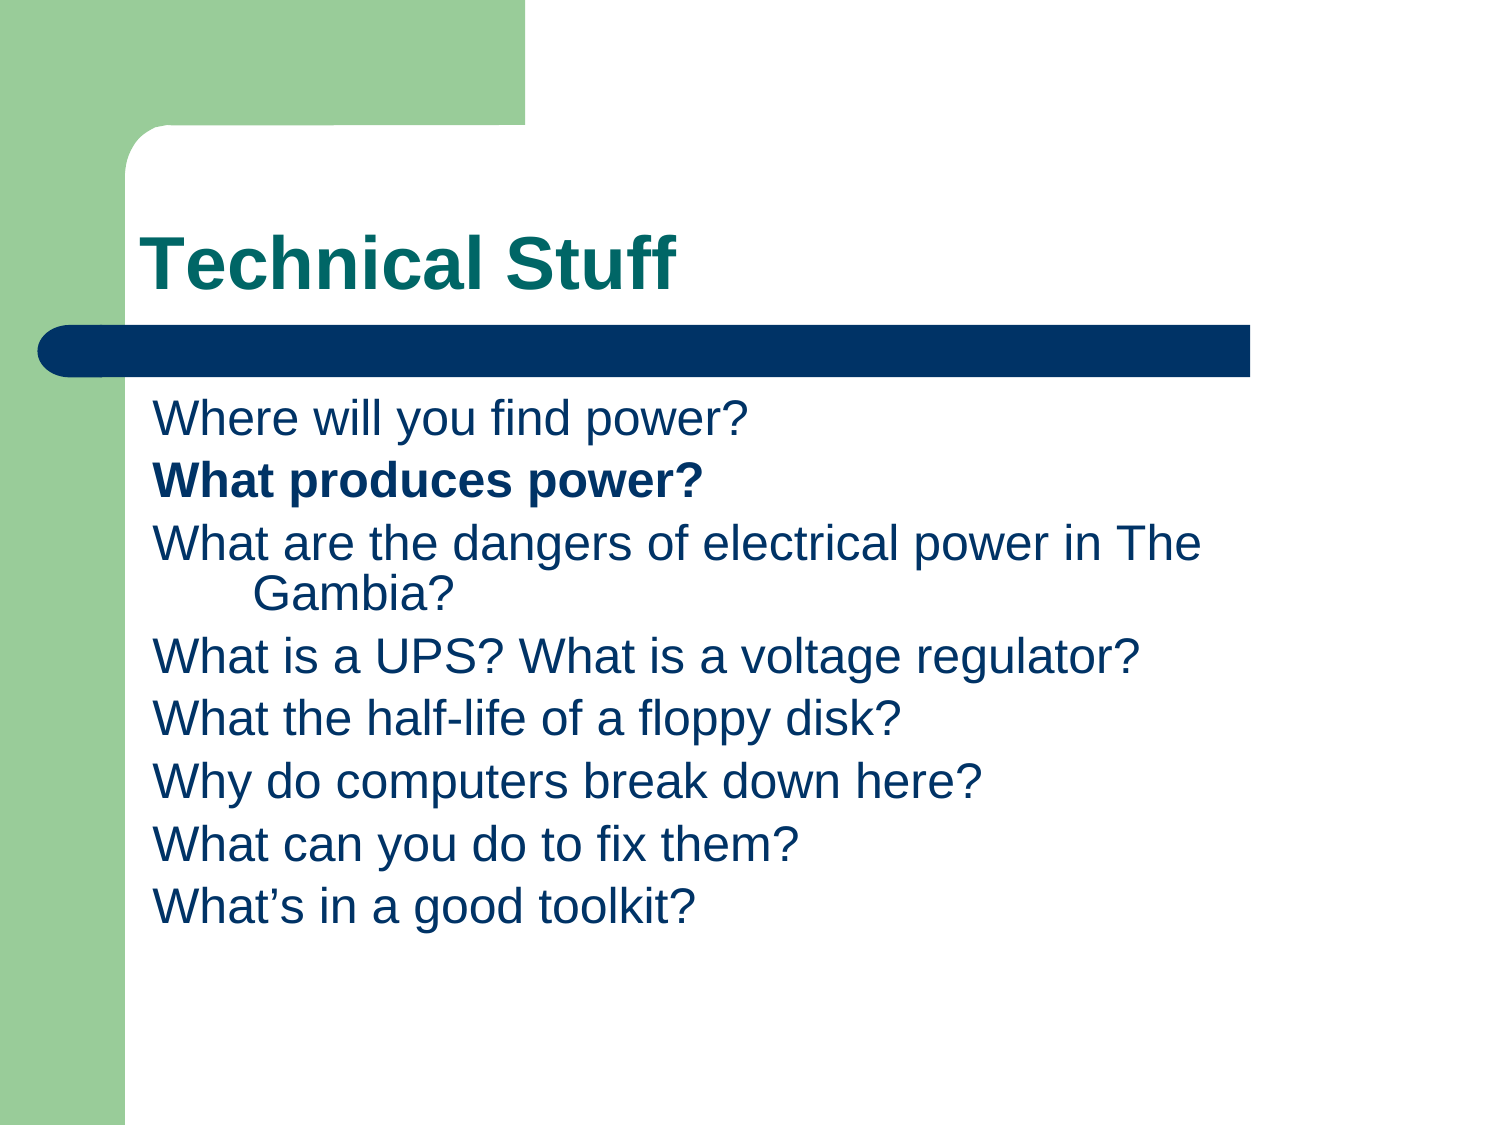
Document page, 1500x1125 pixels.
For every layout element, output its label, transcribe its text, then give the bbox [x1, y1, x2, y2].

list Where will you find power? What produces power? What are the dangers of electrical power in The Gambia? What is a UPS? What is a voltage regulator? What the half-life of a floppy disk? Why do computers break down here? What can you do to fix them? What’s in a good toolkit? [137, 387, 1400, 999]
title Technical Stuff [124, 124, 1425, 313]
